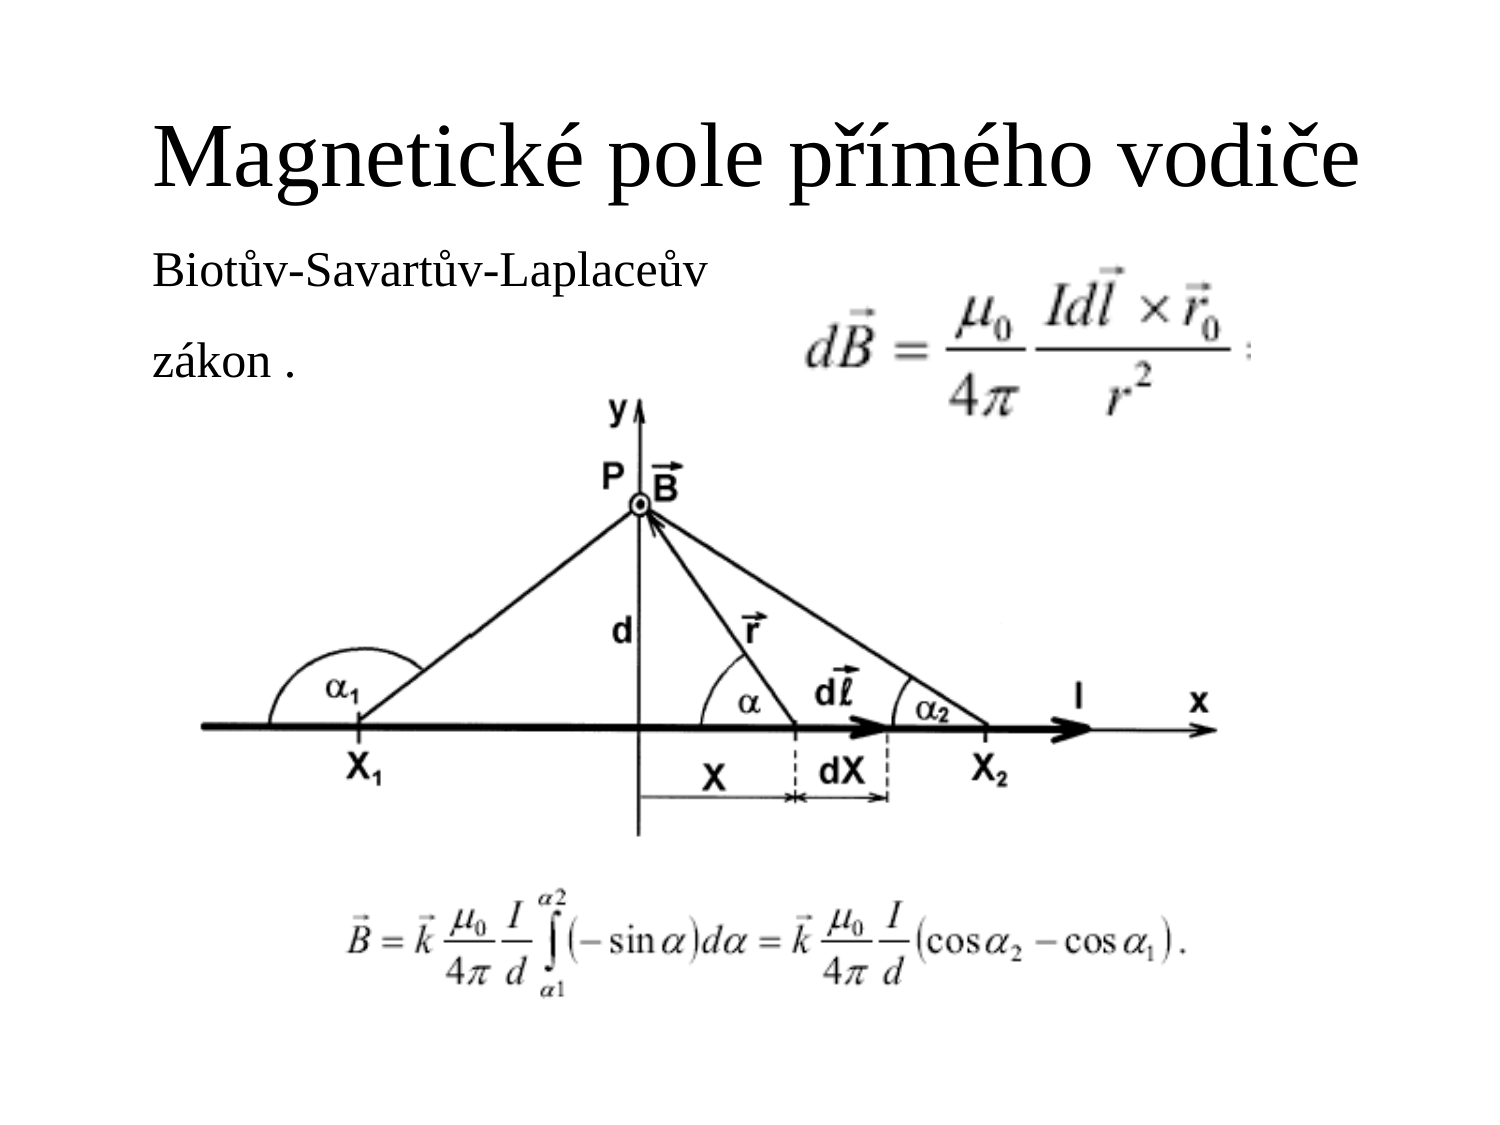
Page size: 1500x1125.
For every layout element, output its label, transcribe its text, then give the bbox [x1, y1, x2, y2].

picture [162, 249, 1300, 865]
picture [300, 874, 1238, 1018]
text_box Magnetické pole přímého vodiče Biotův-Savartův-Laplaceův zákon . [137, 87, 1401, 396]
